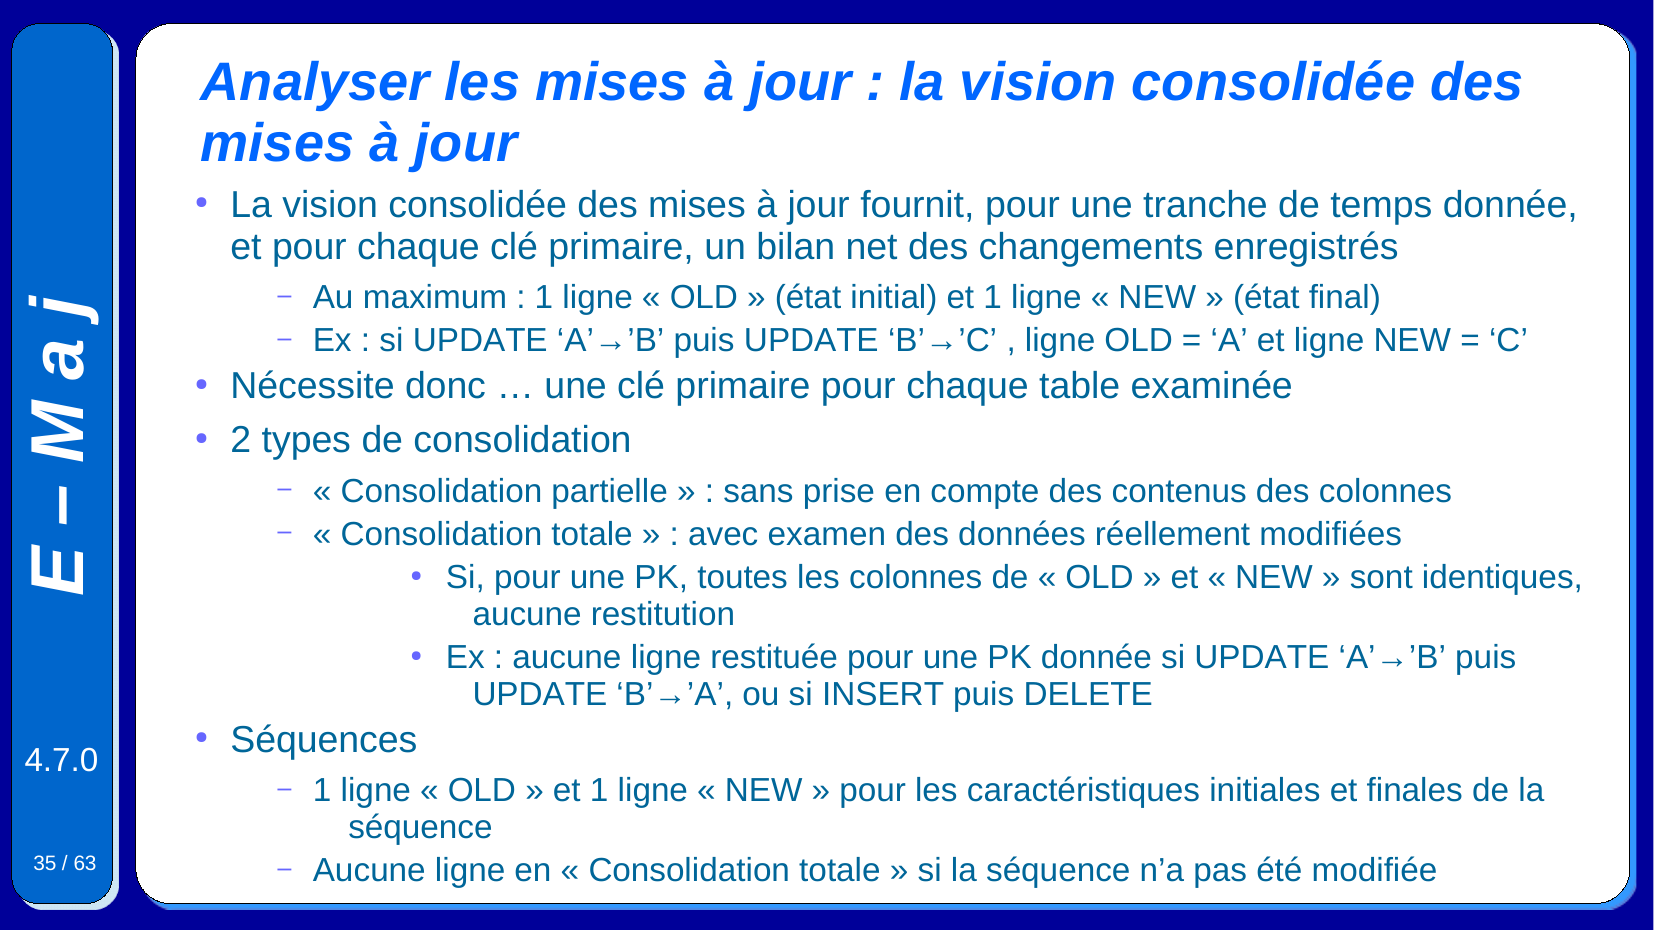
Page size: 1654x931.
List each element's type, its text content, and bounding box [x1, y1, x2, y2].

list La vision consolidée des mises à jour fournit, pour une tranche de temps donnée, et pour chaque clé primaire, un bilan net des changements enregistrés Au maximum : 1 ligne « OLD » (état initial) et 1 ligne « NEW » (état final) Ex : si UPDATE ‘A’→’B’ puis UPDATE ‘B’→’C’ , ligne OLD = ‘A’ et ligne NEW = ‘C’ Nécessite donc … une clé primaire pour chaque table examinée 2 types de consolidation « Consolidation partielle » : sans prise en compte des contenus des colonnes « Consolidation totale » : avec examen des données réellement modifiées Si, pour une PK, toutes les colonnes de « OLD » et « NEW » sont identiques, aucune restitution Ex : aucune ligne restituée pour une PK donnée si UPDATE ‘A’→’B’ puis UPDATE ‘B’→’A’, ou si INSERT puis DELETE Séquences 1 ligne « OLD » et 1 ligne « NEW » pour les caractéristiques initiales et finales de la séquence Aucune ligne en « Consolidation totale » si la séquence n’a pas été modifiée [177, 183, 1587, 889]
title Analyser les mises à jour : la vision consolidée des mises à jour [200, 34, 1575, 183]
